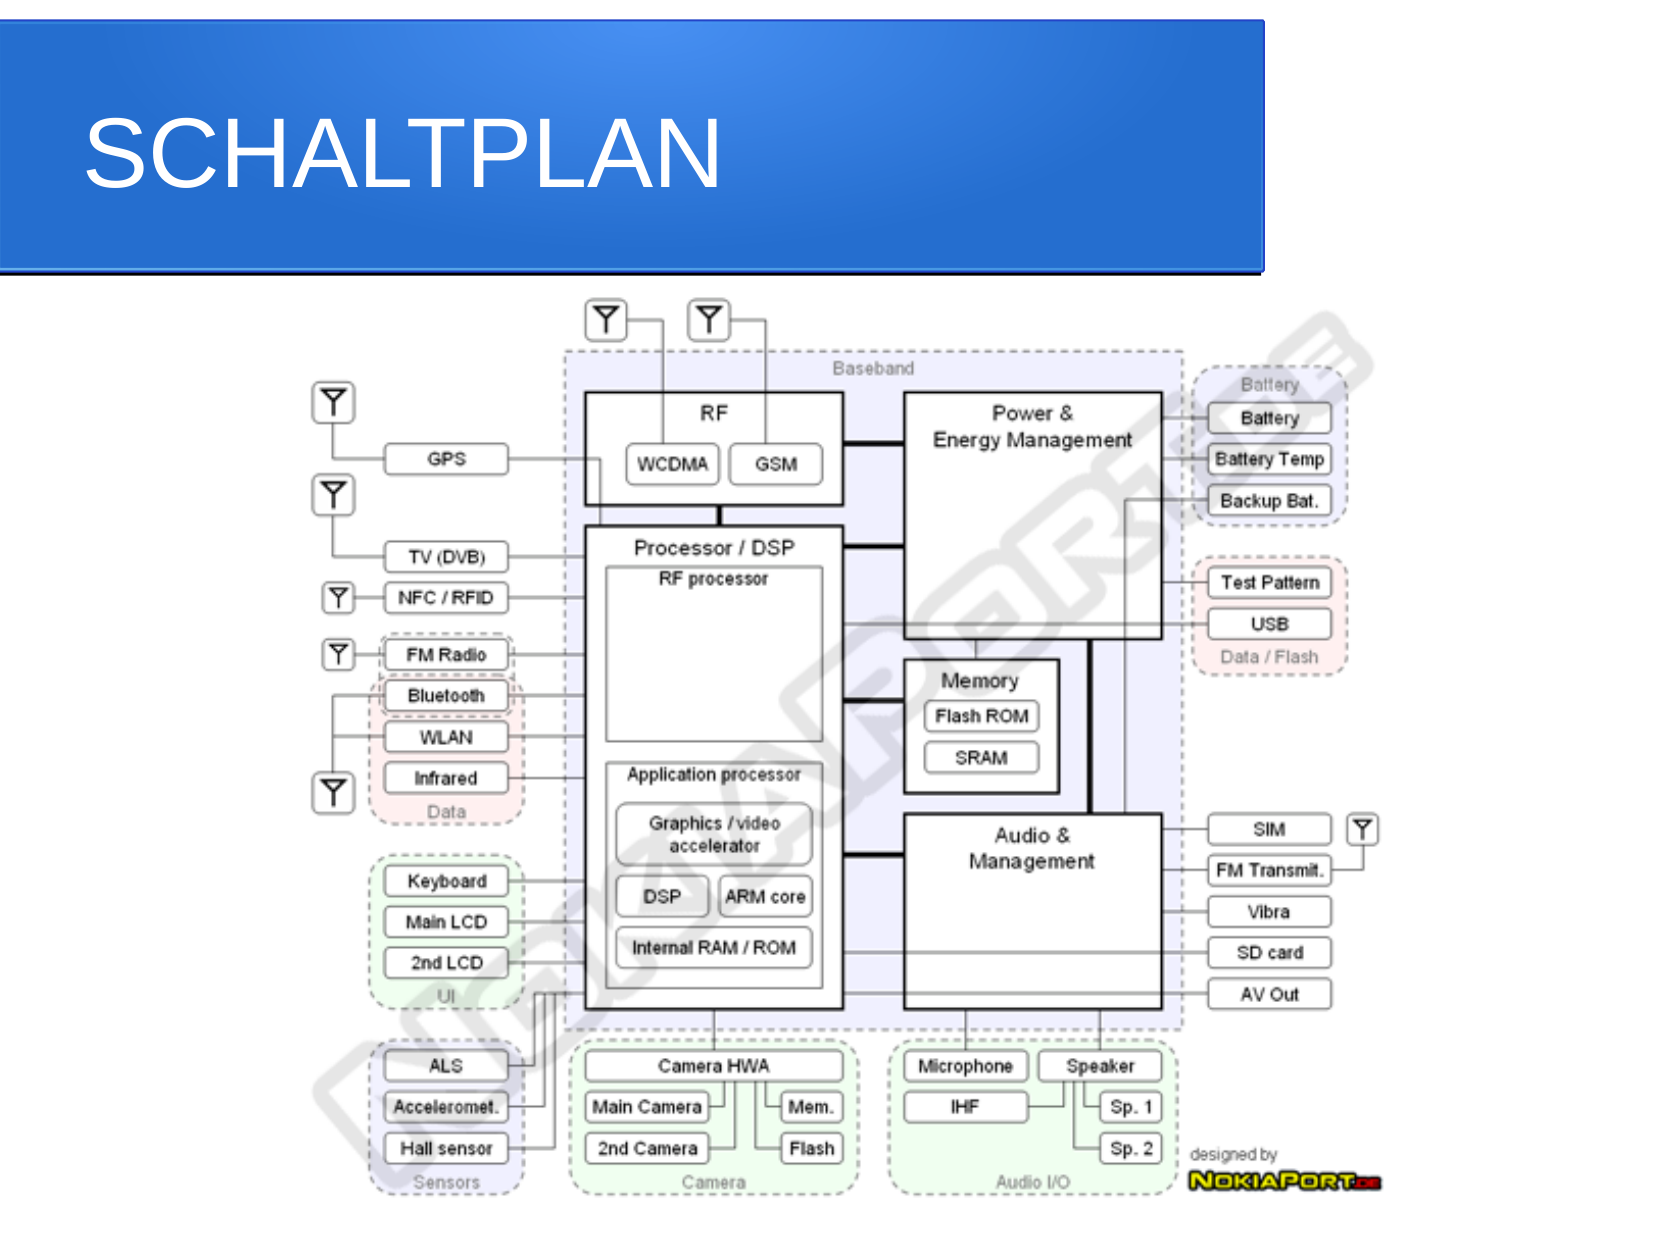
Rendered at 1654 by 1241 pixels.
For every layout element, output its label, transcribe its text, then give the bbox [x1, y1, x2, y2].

title SCHALTPLAN [82, 49, 1250, 257]
picture [283, 290, 1406, 1208]
